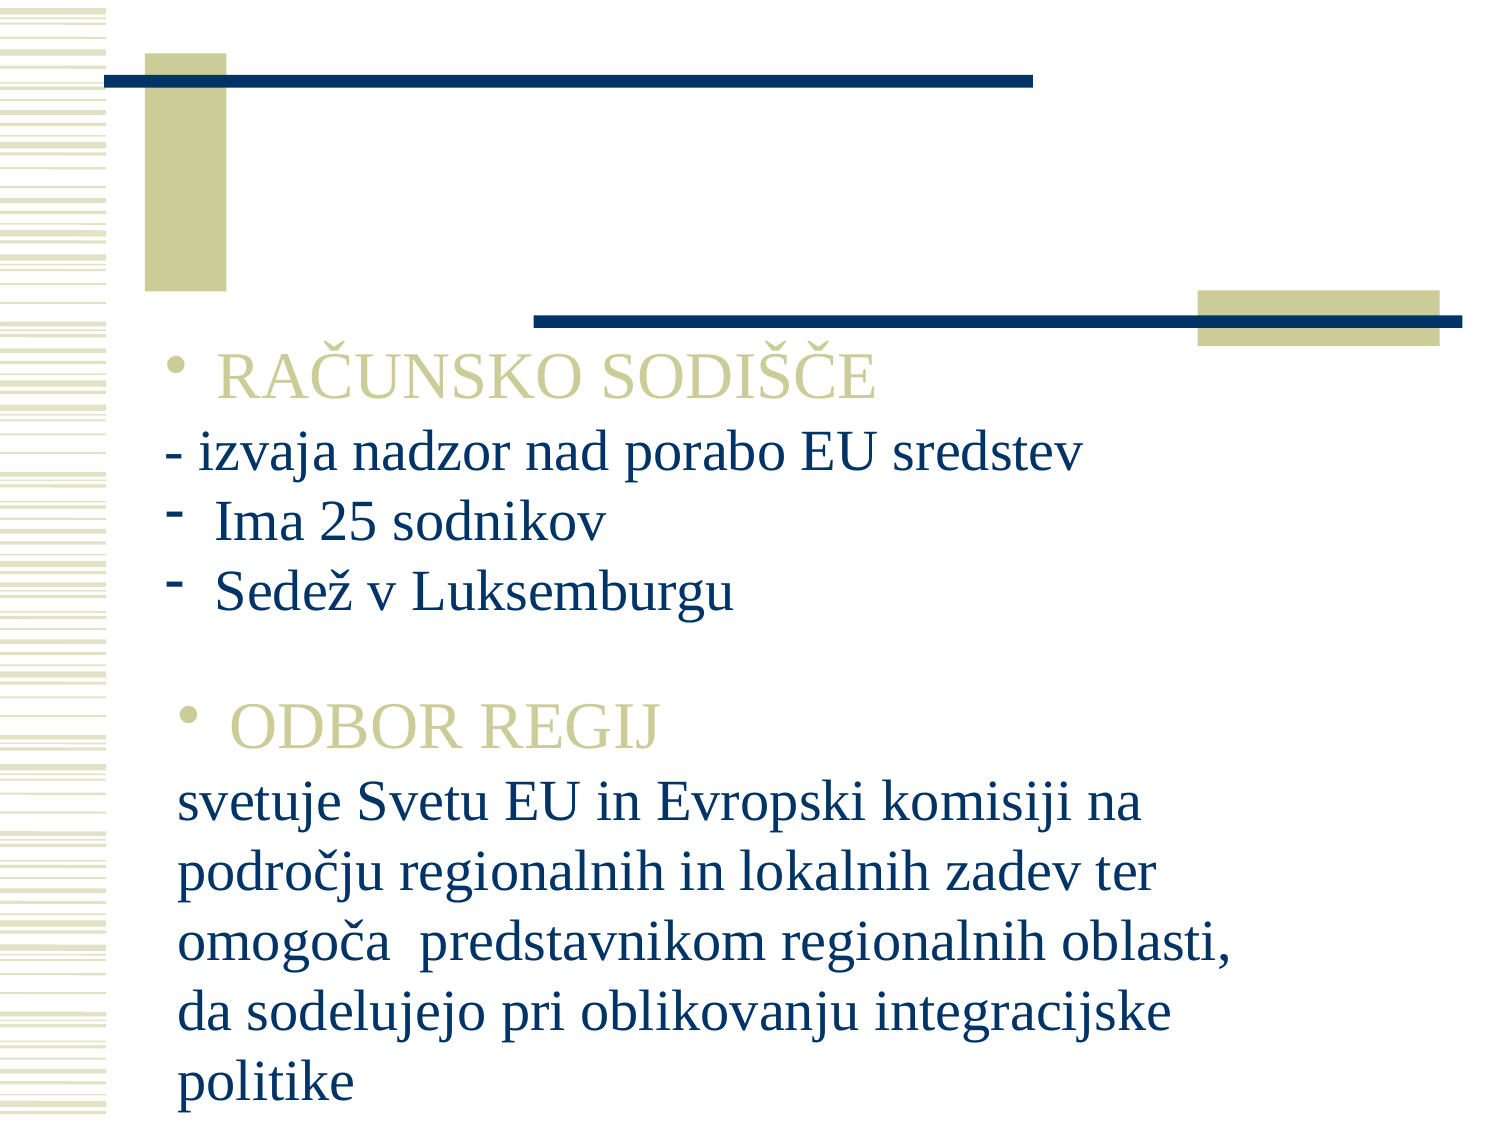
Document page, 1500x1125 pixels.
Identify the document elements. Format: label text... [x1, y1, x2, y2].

text_box ODBOR REGIJ svetuje Svetu EU in Evropski komisiji na področju regionalnih in lokalnih zadev ter omogoča predstavnikom regionalnih oblasti, da sodelujejo pri oblikovanju integracijske politike [162, 674, 1291, 1125]
text_box RAČUNSKO SODIŠČE - izvaja nadzor nad porabo EU sredstev Ima 25 sodnikov Sedež v Luksemburgu [149, 324, 1366, 630]
